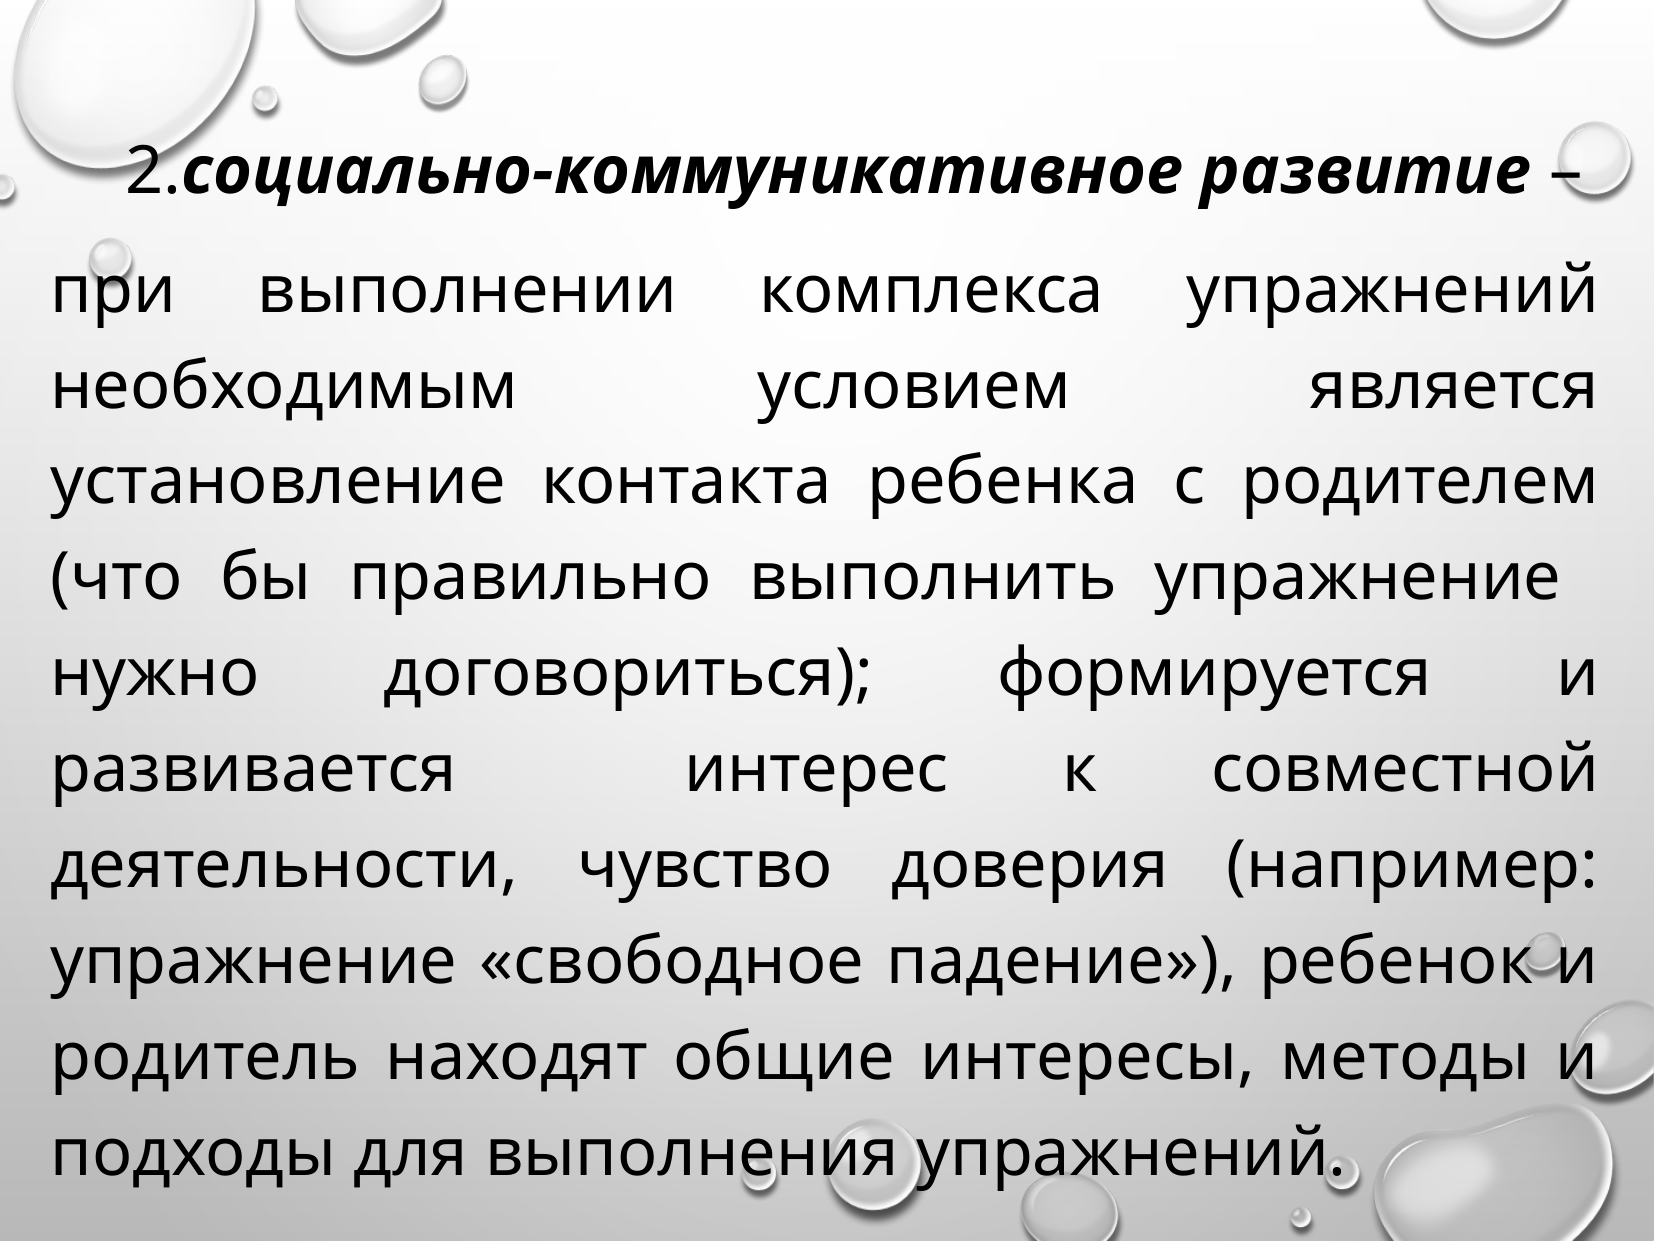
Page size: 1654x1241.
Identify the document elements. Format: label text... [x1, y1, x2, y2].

subtitle 2.социально-коммуникативное развитие – при выполнении комплекса упражнений необходимым условием является установление контакта ребенка с родителем (что бы правильно выполнить упражнение нужно договориться); формируется и развивается интерес к совместной деятельности, чувство доверия (например: упражнение «свободное падение»), ребенок и родитель находят общие интересы, методы и подходы для выполнения упражнений. [35, 0, 1630, 1241]
